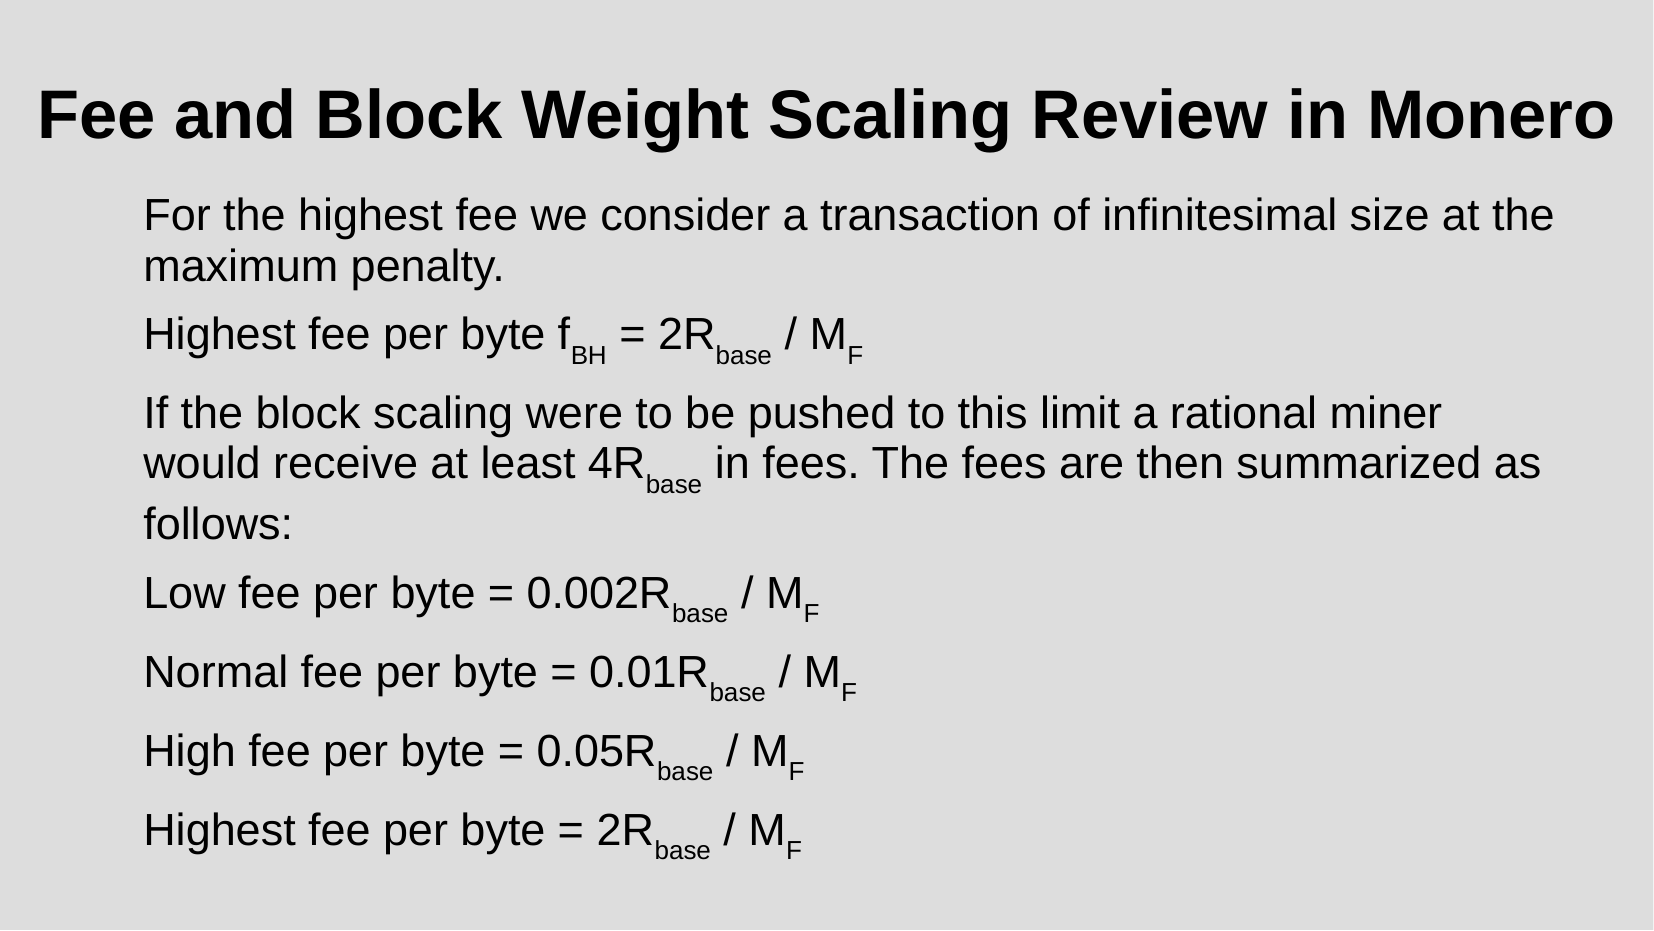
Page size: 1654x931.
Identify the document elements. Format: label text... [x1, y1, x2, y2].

title Fee and Block Weight Scaling Review in Monero [11, 37, 1642, 193]
list For the highest fee we consider a transaction of infinitesimal size at the maximum penalty. Highest fee per byte fBH = 2Rbase / MF If the block scaling were to be pushed to this limit a rational miner would receive at least 4Rbase in fees. The fees are then summarized as follows: Low fee per byte = 0.002Rbase / MF Normal fee per byte = 0.01Rbase / MF High fee per byte = 0.05Rbase / MF Highest fee per byte = 2Rbase / MF [84, 190, 1573, 868]
